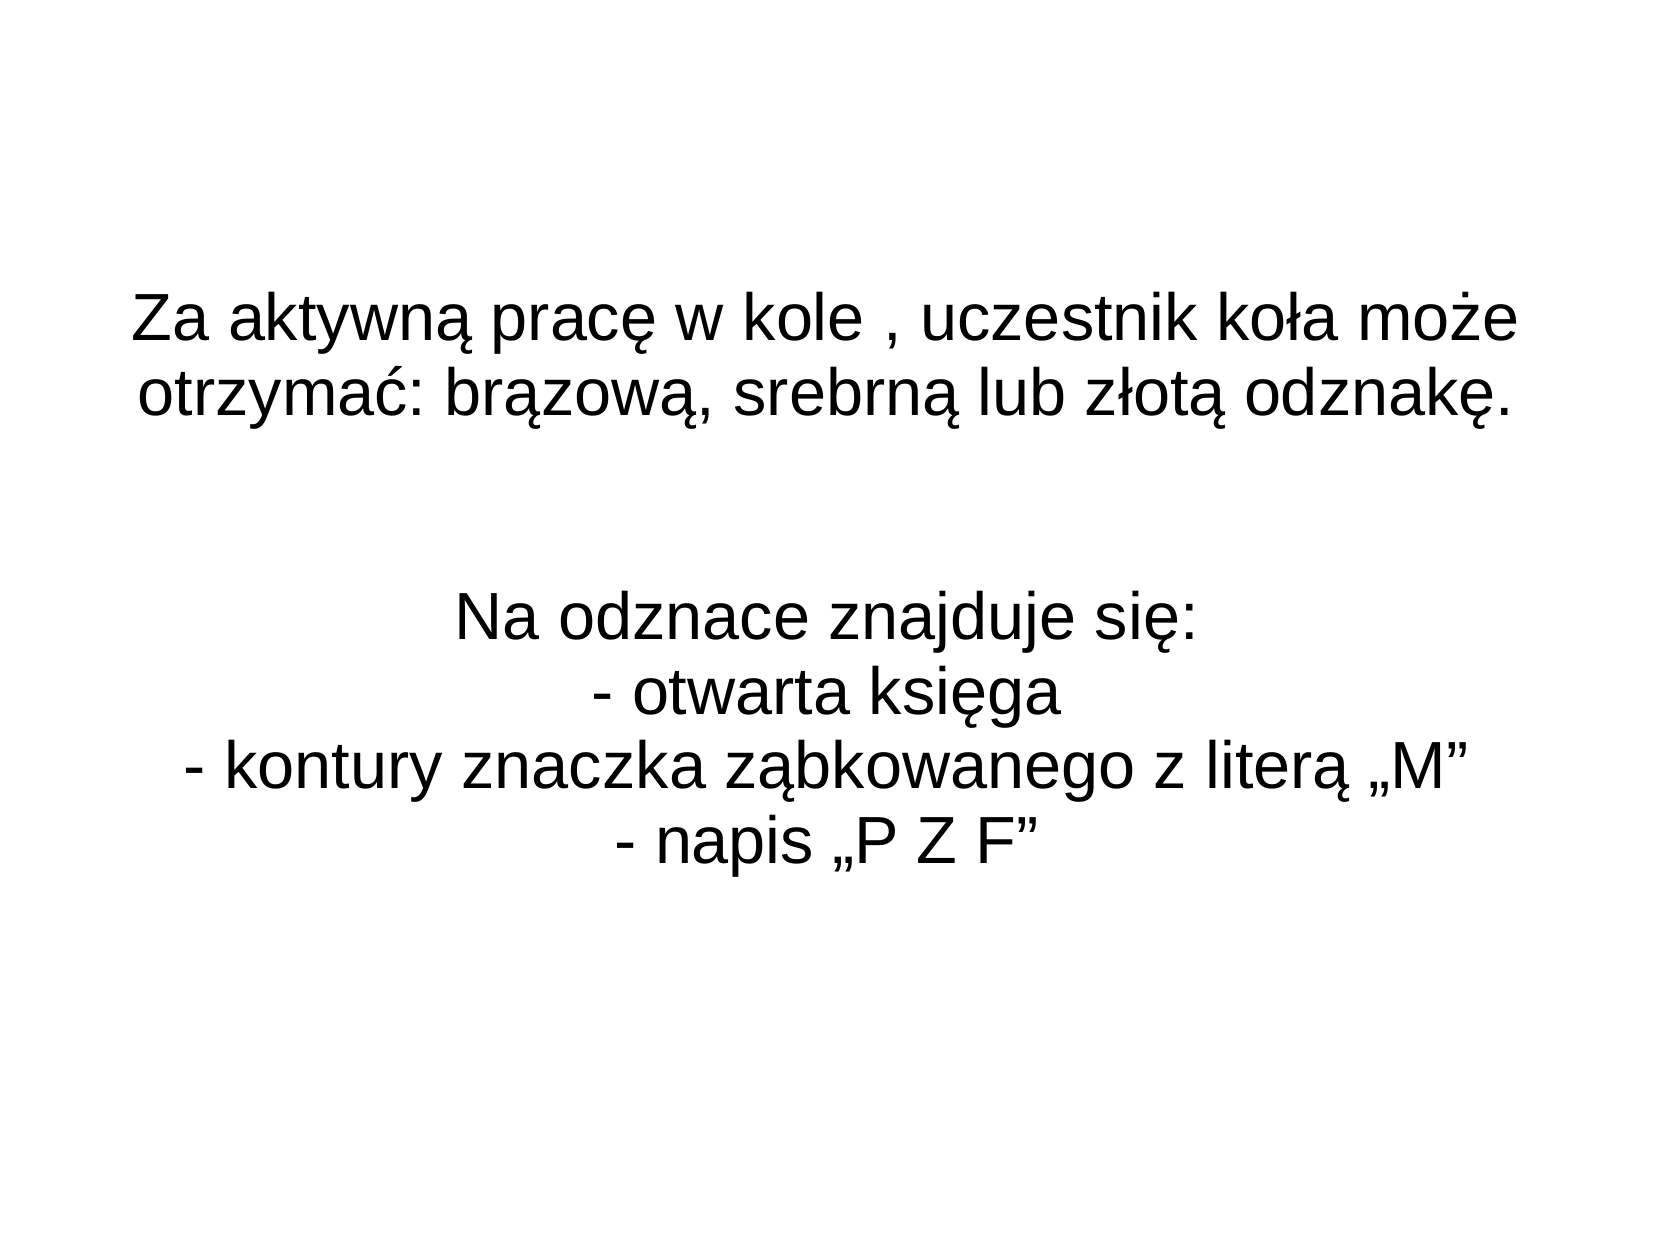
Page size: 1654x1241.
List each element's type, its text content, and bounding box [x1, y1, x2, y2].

subtitle Za aktywną pracę w kole , uczestnik koła może otrzymać: brązową, srebrną lub złotą odznakę. Na odznace znajduje się: - otwarta księga - kontury znaczka ząbkowanego z literą „M” - napis „P Z F” [82, 49, 1571, 1109]
